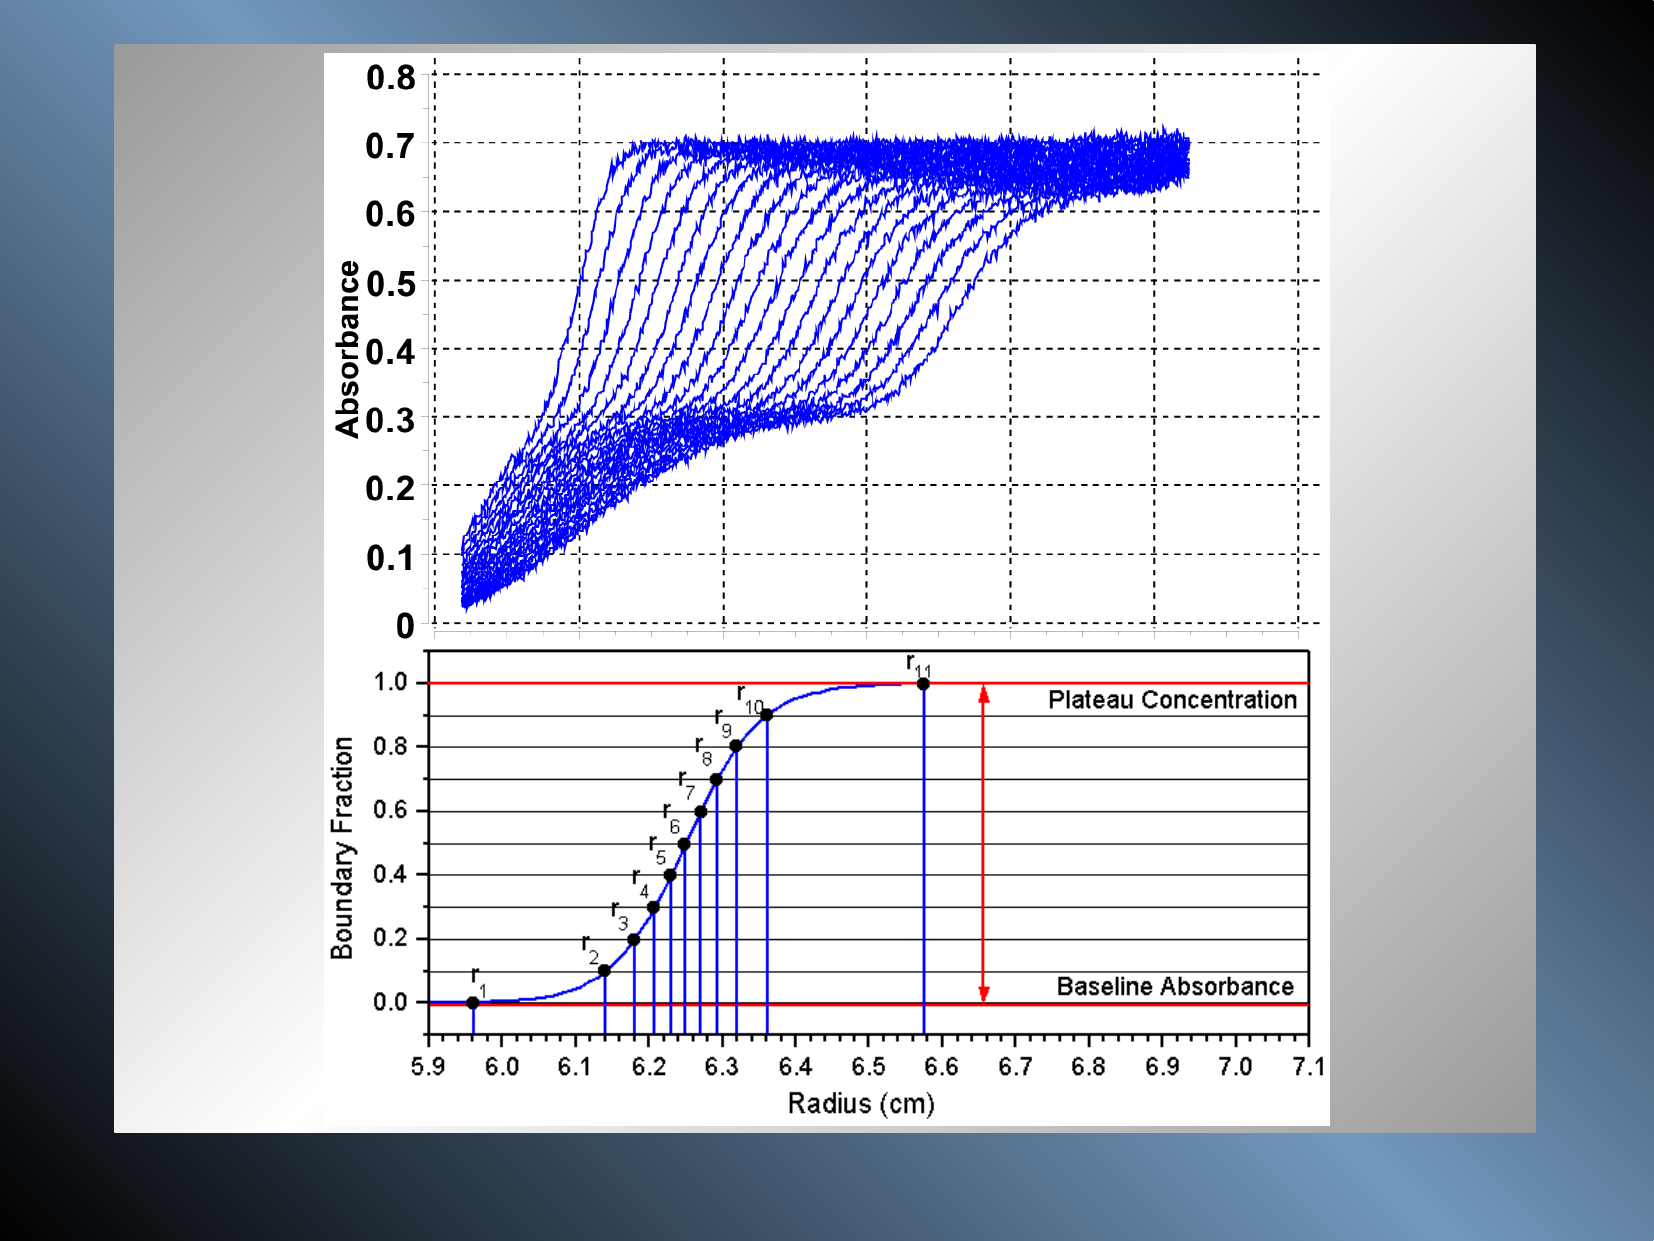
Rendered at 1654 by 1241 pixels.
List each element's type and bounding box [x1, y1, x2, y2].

picture [324, 53, 1330, 1126]
